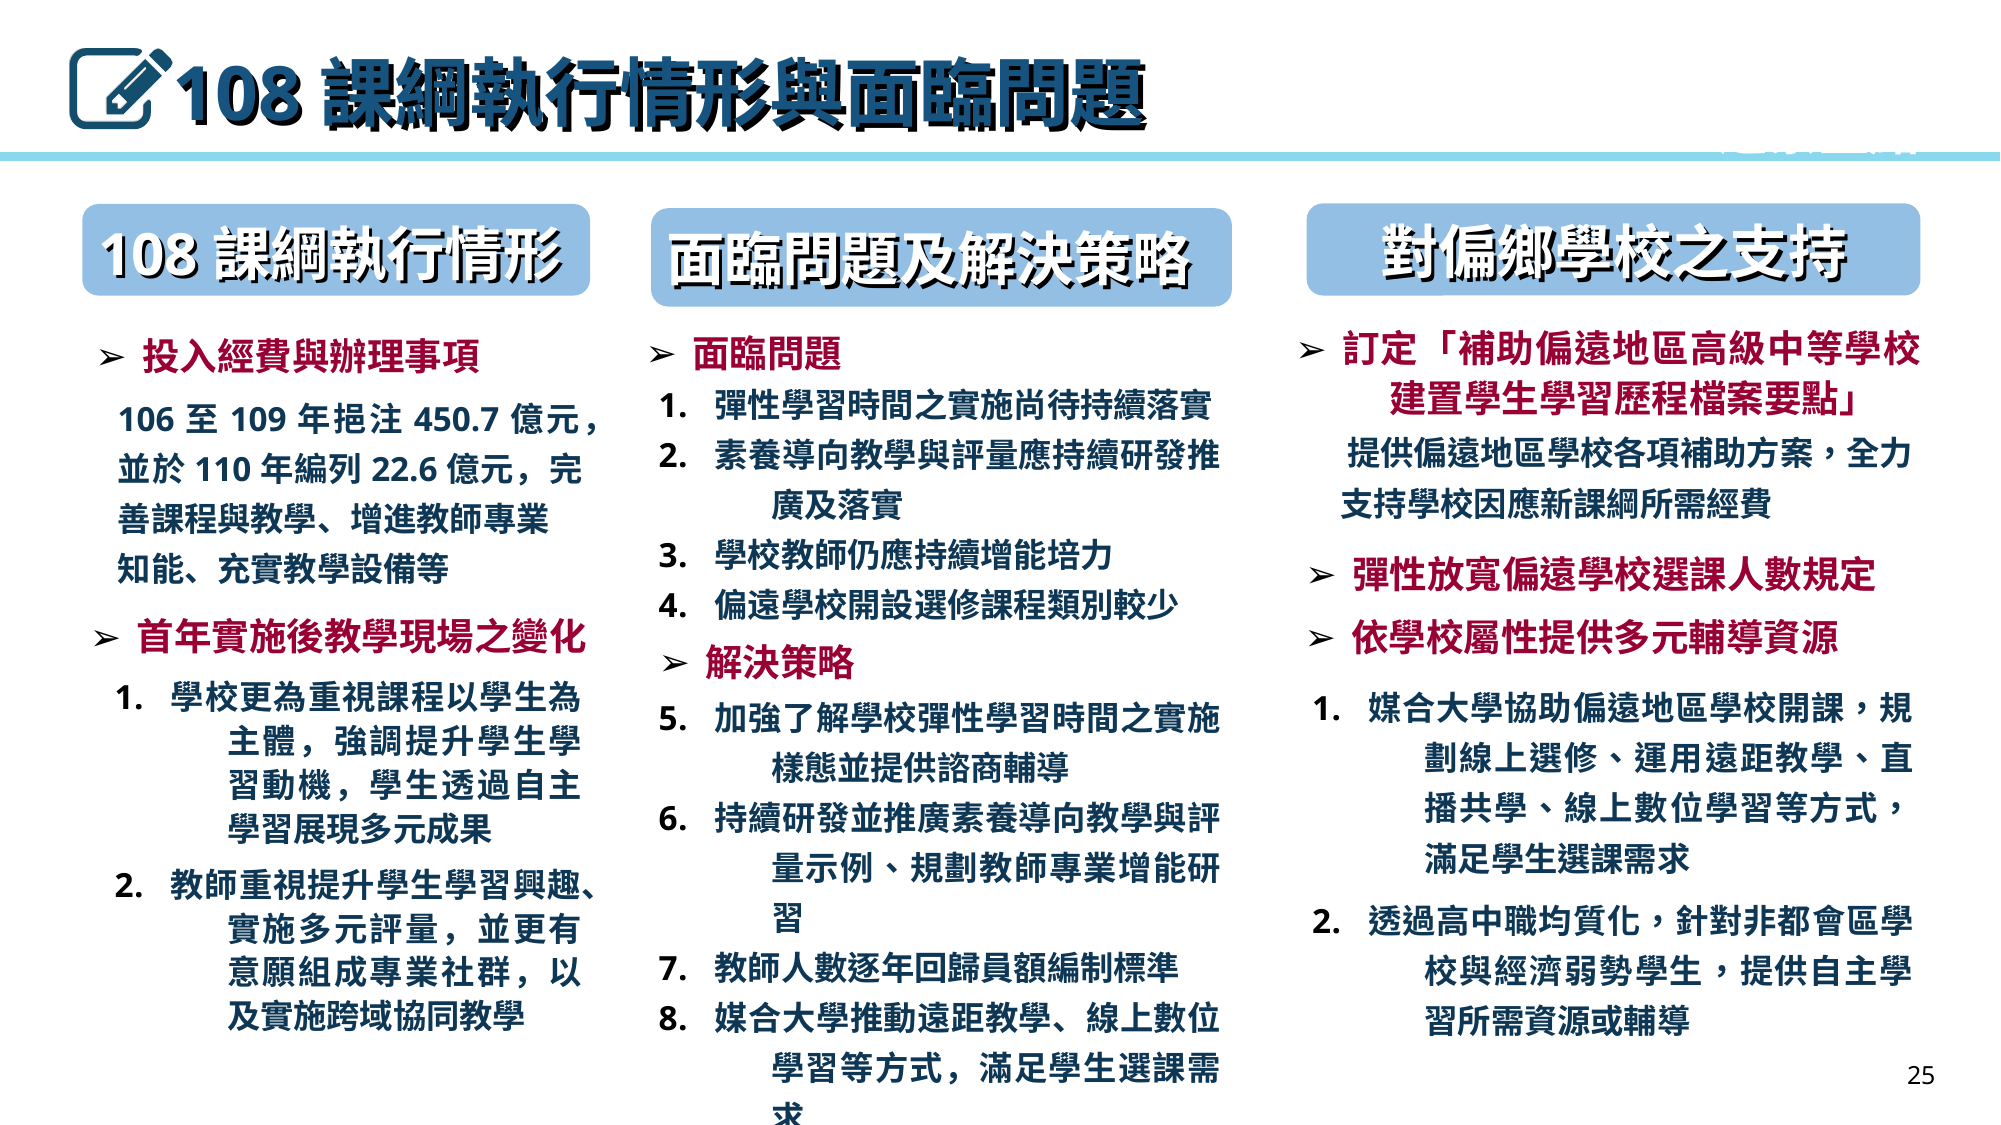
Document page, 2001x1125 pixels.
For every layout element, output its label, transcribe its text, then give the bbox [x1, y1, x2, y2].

text_box 依學校屬性提供多元輔導資源 [1297, 601, 2000, 668]
text_box [1984, 152, 2000, 161]
text_box 面臨問題 [638, 317, 882, 383]
text_box 投入經費與辦理事項 [87, 320, 591, 388]
text_box [82, 211, 591, 296]
text_box 彈性放寬偏遠學校選課人數規定 [1297, 538, 2000, 601]
text_box [148, 48, 173, 73]
text_box [0, 152, 1654, 161]
text_box 108課綱執行情形與面臨問題 [175, 38, 1143, 152]
text_box 訂定「補助偏遠地區高級中等學校建置學生學習歷程檔案要點」 [1287, 312, 1929, 429]
text_box 25 [1892, 1043, 1955, 1094]
text_box 彈性學習時間之實施尚待持續落實 素養導向教學與評量應持續研發推廣及落實 學校教師仍應持續增能培力 偏遠學校開設選修課程類別較少 加強了解學校彈性學習時間之實施樣態並提供諮商輔導 持續研發並推廣素養導向教學與評量示例、規劃教師專業增能研習 教師人數逐年回歸員額編制標準 媒合大學推動遠距教學、線上數位學習等方式，滿足學生選課需求 [651, 366, 1229, 1051]
text_box 對偏鄉學校之支持 [1306, 203, 1921, 296]
text_box 學校更為重視課程以學生為主體，強調提升學生學習動機，學生透過自主學習展現多元成果 教師重視提升學生學習興趣、實施多元評量，並更有意願組成專業社群，以及實施跨域協同教學 [107, 667, 591, 1047]
text_box 首年實施後教學現場之變化 [82, 600, 625, 667]
text_box [69, 48, 151, 130]
text_box [106, 59, 162, 115]
text_box 巡察重點 8 [1654, 93, 1984, 238]
text_box 提供偏遠地區學校各項補助方案，全力支持學校因應新課綱所需經費 媒合大學協助偏遠地區學校開課，規劃線上選修、運用遠距教學、直播共學、線上數位學習等方式，滿足學生選課需求 透過高中職均質化，針對非都會區學校與經濟弱勢學生，提供自主學習所需資源或輔導 [1297, 668, 1929, 1048]
text_box 106至109年挹注450.7億元，並於110年編列22.6億元，完善課程與教學、增進教師專業知能、充實教學設備等 [110, 388, 591, 598]
text_box 解決策略 [651, 625, 970, 694]
text_box 提供偏遠地區學校各項補助方案，全力支持學校因應新課綱所需經費 媒合大學協助偏遠地區學校開課，規劃線上選修、運用遠距教學、直播共學、線上數位學習等方式，滿足學生選課需求 透過高中職均質化，針對非都會區學校與經濟弱勢學生，提供自主學習所需資源或輔導 [1297, 429, 1929, 538]
text_box [651, 208, 1232, 307]
text_box [86, 203, 587, 210]
